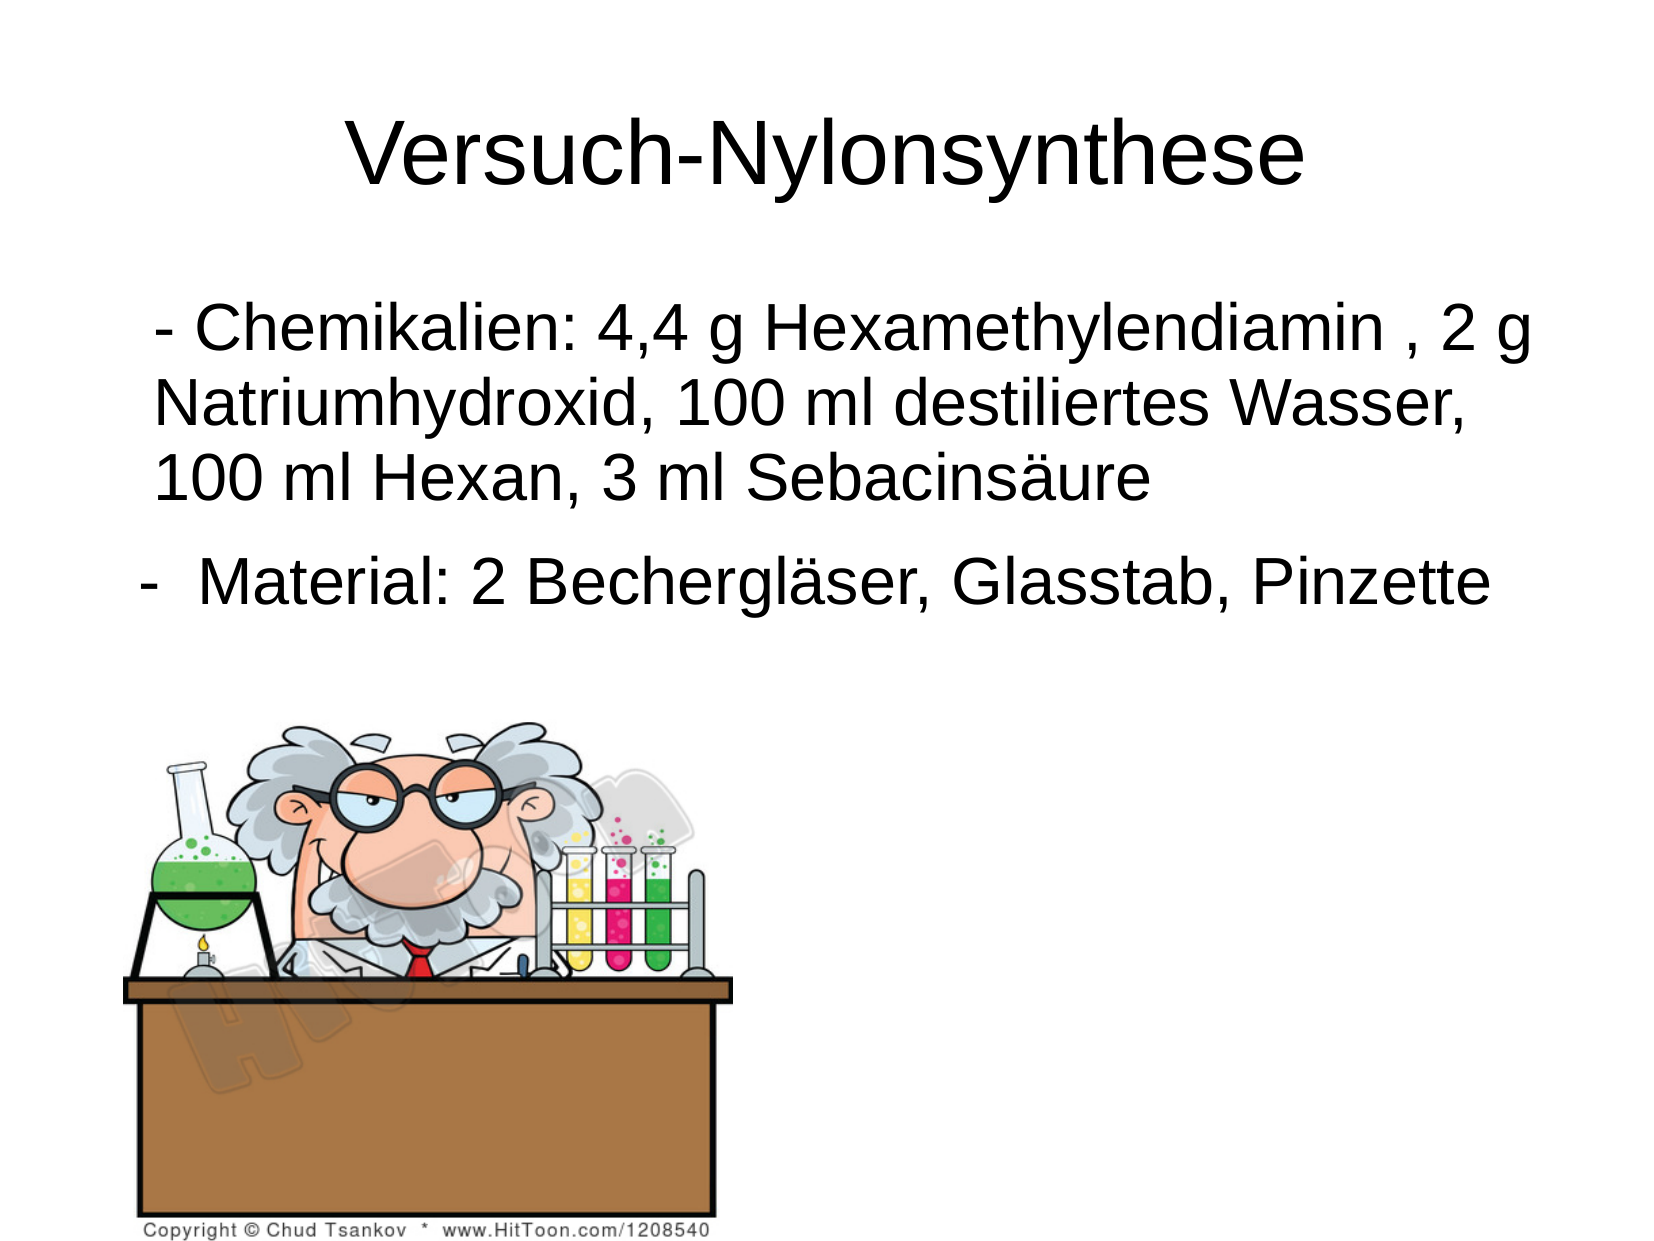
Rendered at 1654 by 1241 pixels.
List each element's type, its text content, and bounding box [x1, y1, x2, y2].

list - Chemikalien: 4,4 g Hexamethylendiamin , 2 g Natriumhydroxid, 100 ml destiliertes Wasser, 100 ml Hexan, 3 ml Sebacinsäure - Material: 2 Bechergläser, Glasstab, Pinzette [82, 290, 1571, 1109]
picture [123, 649, 733, 1241]
title Versuch-Nylonsynthese [82, 49, 1571, 257]
